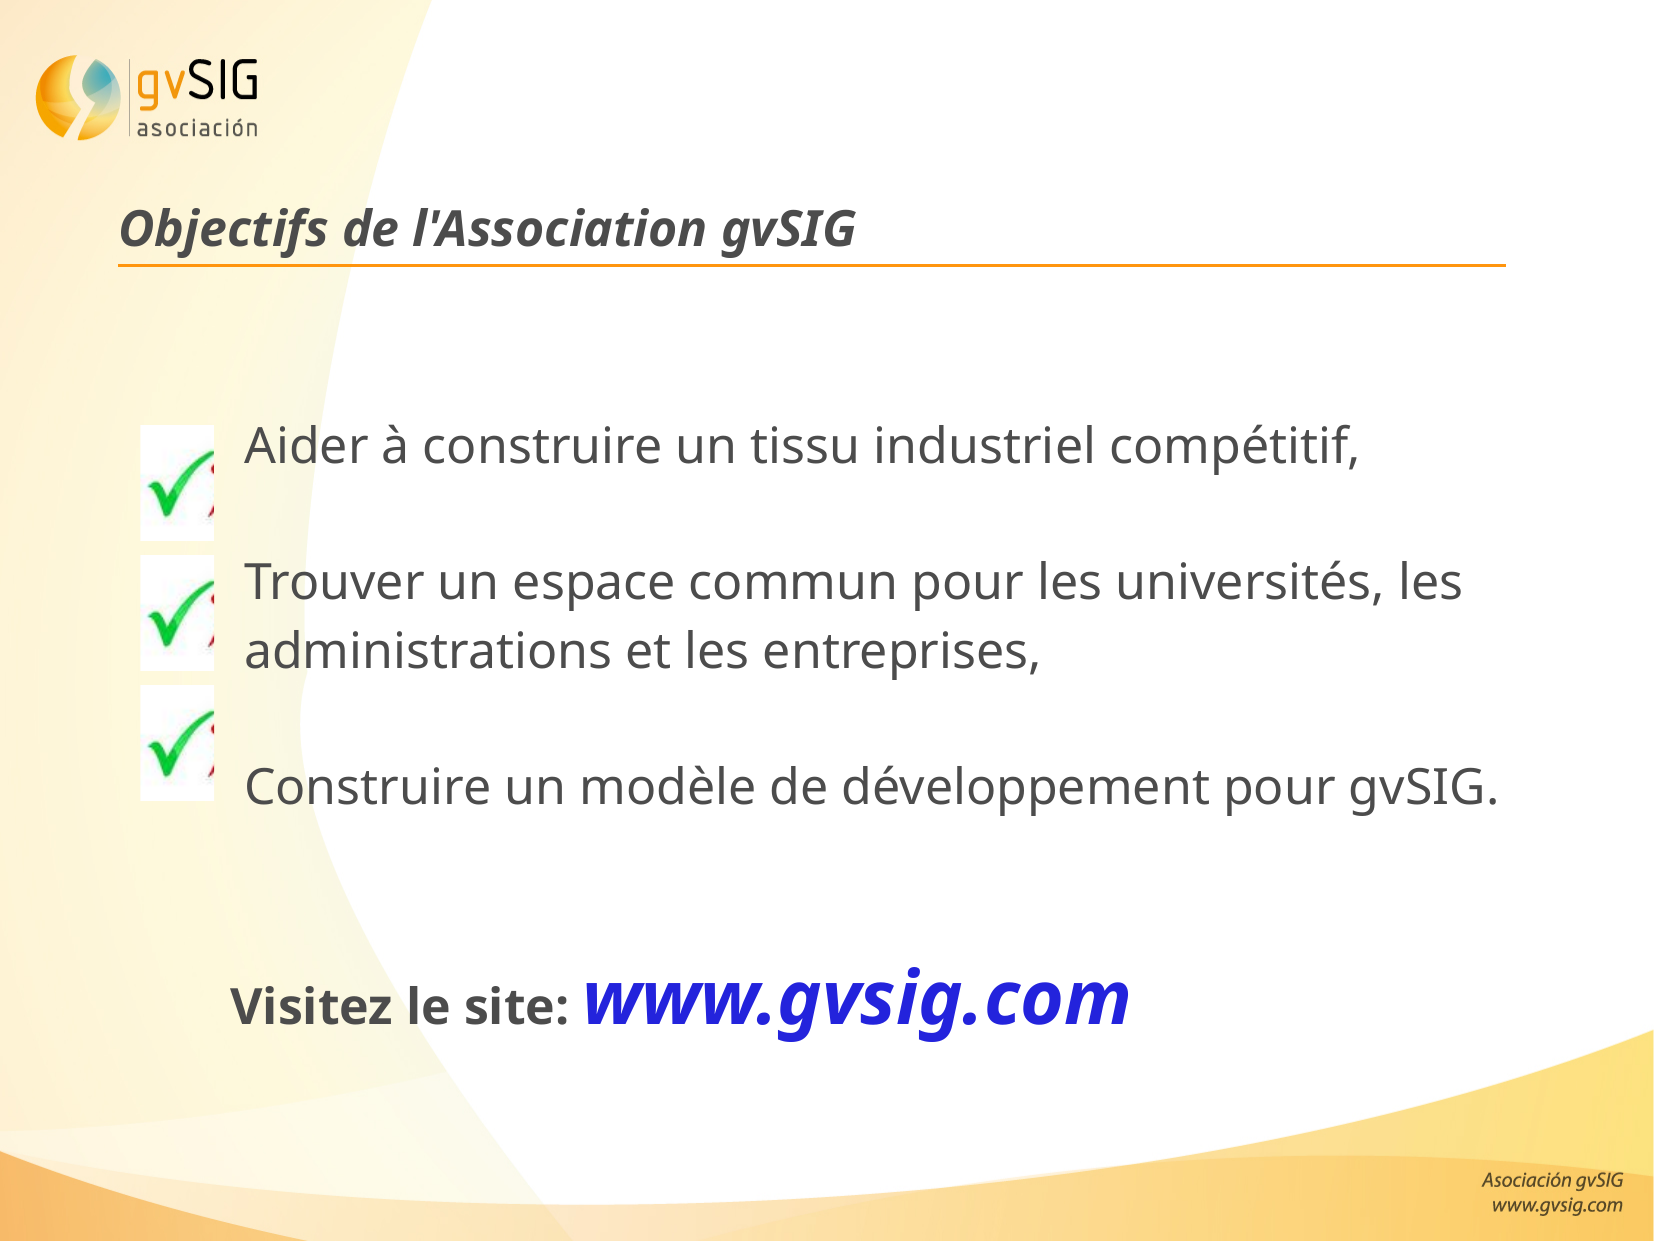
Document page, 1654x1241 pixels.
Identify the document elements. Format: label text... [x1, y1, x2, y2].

title Visitez le site: www.gvsig.com [230, 950, 1382, 1040]
title Objectifs de l'Association gvSIG [118, 177, 1607, 276]
text_box Aider à construire un tissu industriel compétitif, Trouver un espace commun pour les universités, les administrations et les entreprises, Construire un modèle de développement pour gvSIG. [244, 439, 1613, 790]
picture [0, 0, 1654, 1241]
